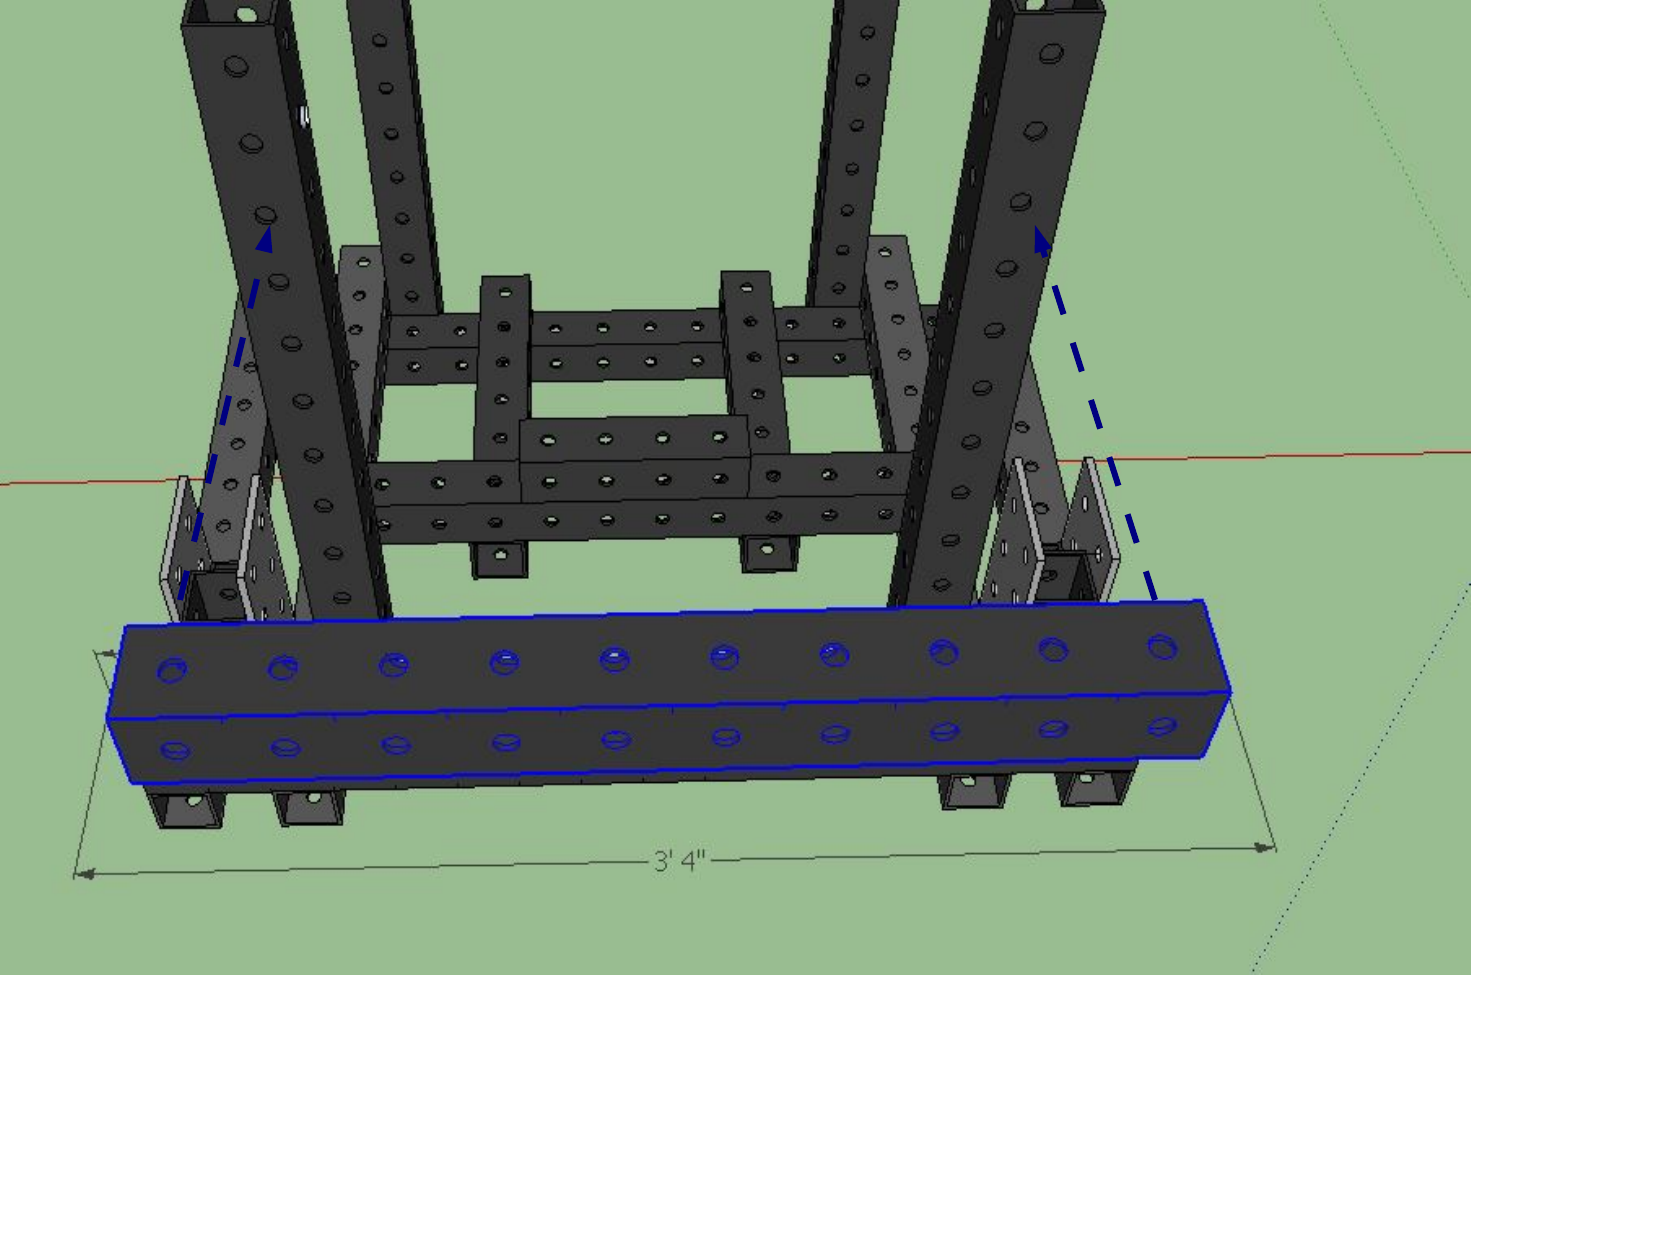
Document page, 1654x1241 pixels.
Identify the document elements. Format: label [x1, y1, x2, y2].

picture [0, 0, 1471, 976]
